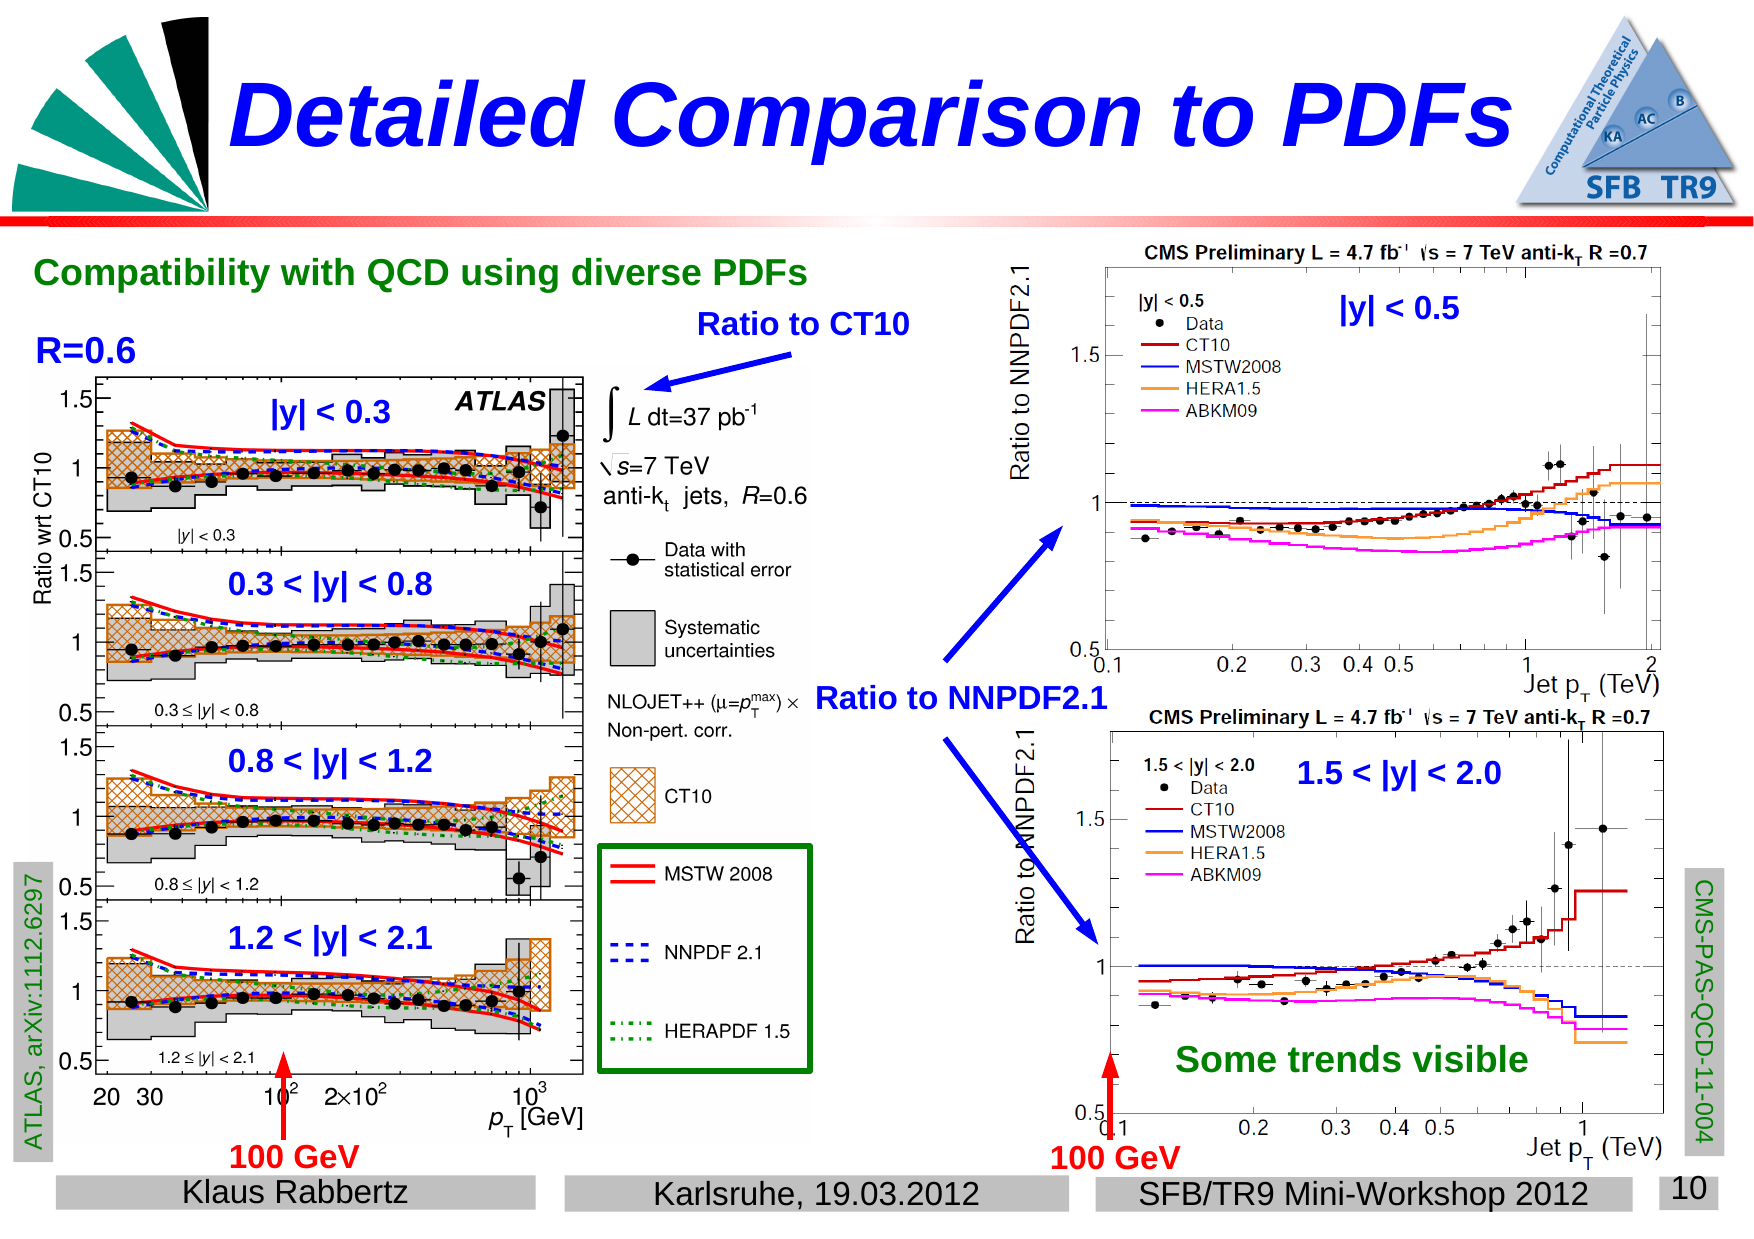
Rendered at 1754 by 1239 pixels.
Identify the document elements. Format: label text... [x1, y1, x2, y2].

picture [27, 366, 812, 1144]
text_box CMS-PAS-QCD-11-004 [1684, 868, 1725, 1157]
text_box 100 GeV [217, 1132, 373, 1182]
text_box Ratio to CT10 [685, 299, 923, 349]
text_box 0.3 < |y| < 0.8 [216, 559, 446, 609]
text_box |y| < 0.3 [258, 388, 404, 438]
text_box Some trends visible [1163, 1032, 1554, 1087]
text_box R=0.6 [23, 324, 149, 378]
picture [1511, 11, 1743, 213]
text_box |y| < 0.5 [1327, 283, 1473, 333]
picture [602, 849, 807, 1068]
text_box Ratio to NNPDF2.1 [803, 673, 1121, 723]
text_box 100 GeV [1037, 1133, 1193, 1183]
text_box 1.2 < |y| < 2.1 [216, 913, 446, 963]
picture [1003, 234, 1669, 1173]
text_box Compatibility with QCD using diverse PDFs [21, 245, 821, 299]
picture [12, 17, 209, 214]
text_box 1.5 < |y| < 2.0 [1284, 748, 1515, 798]
text_box 0.8 < |y| < 1.2 [216, 736, 446, 786]
title Detailed Comparison to PDFs [220, 16, 1525, 213]
text_box ATLAS, arXiv:1112.6297 [13, 862, 54, 1163]
